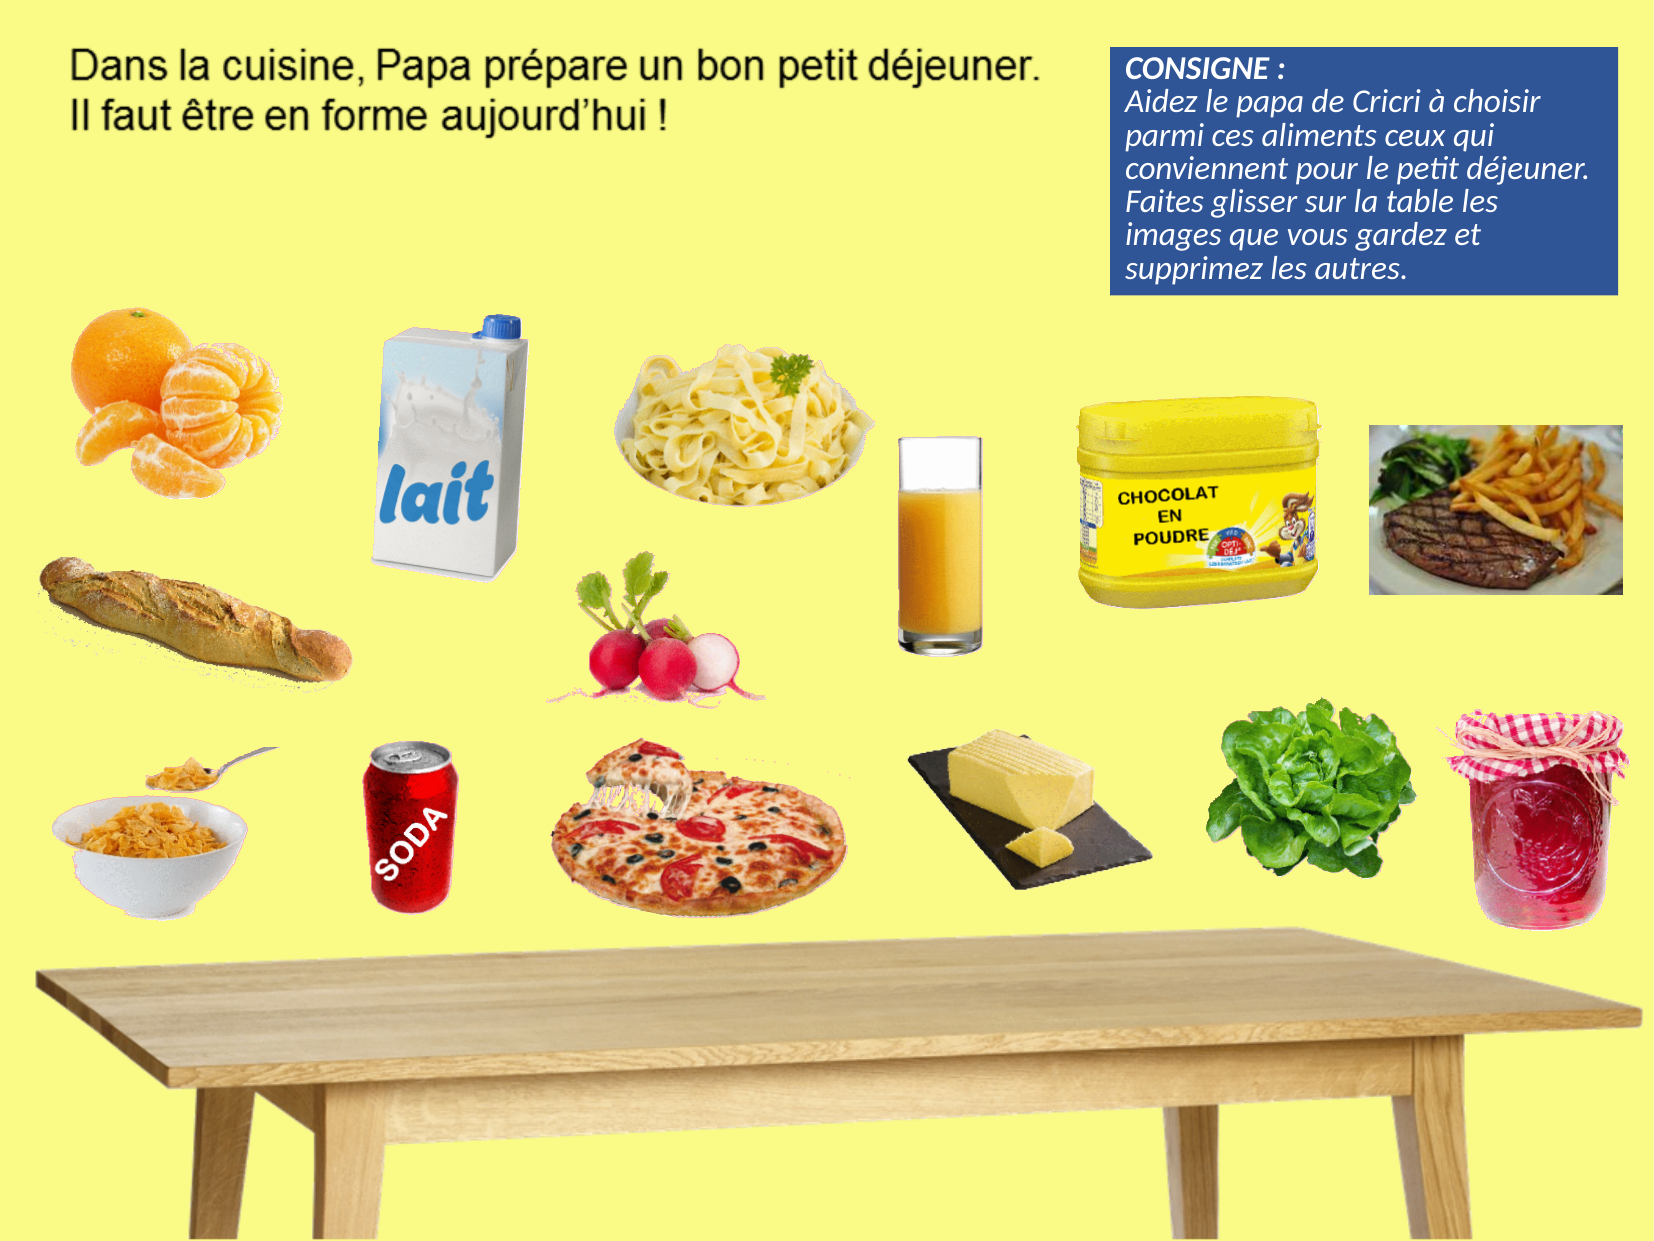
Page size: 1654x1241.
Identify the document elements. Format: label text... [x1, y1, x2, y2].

text_box CONSIGNE : Aidez le papa de Cricri à choisir parmi ces aliments ceux qui conviennent pour le petit déjeuner. Faites glisser sur la table les images que vous gardez et supprimez les autres. [1110, 47, 1619, 296]
picture [0, 0, 1654, 1241]
